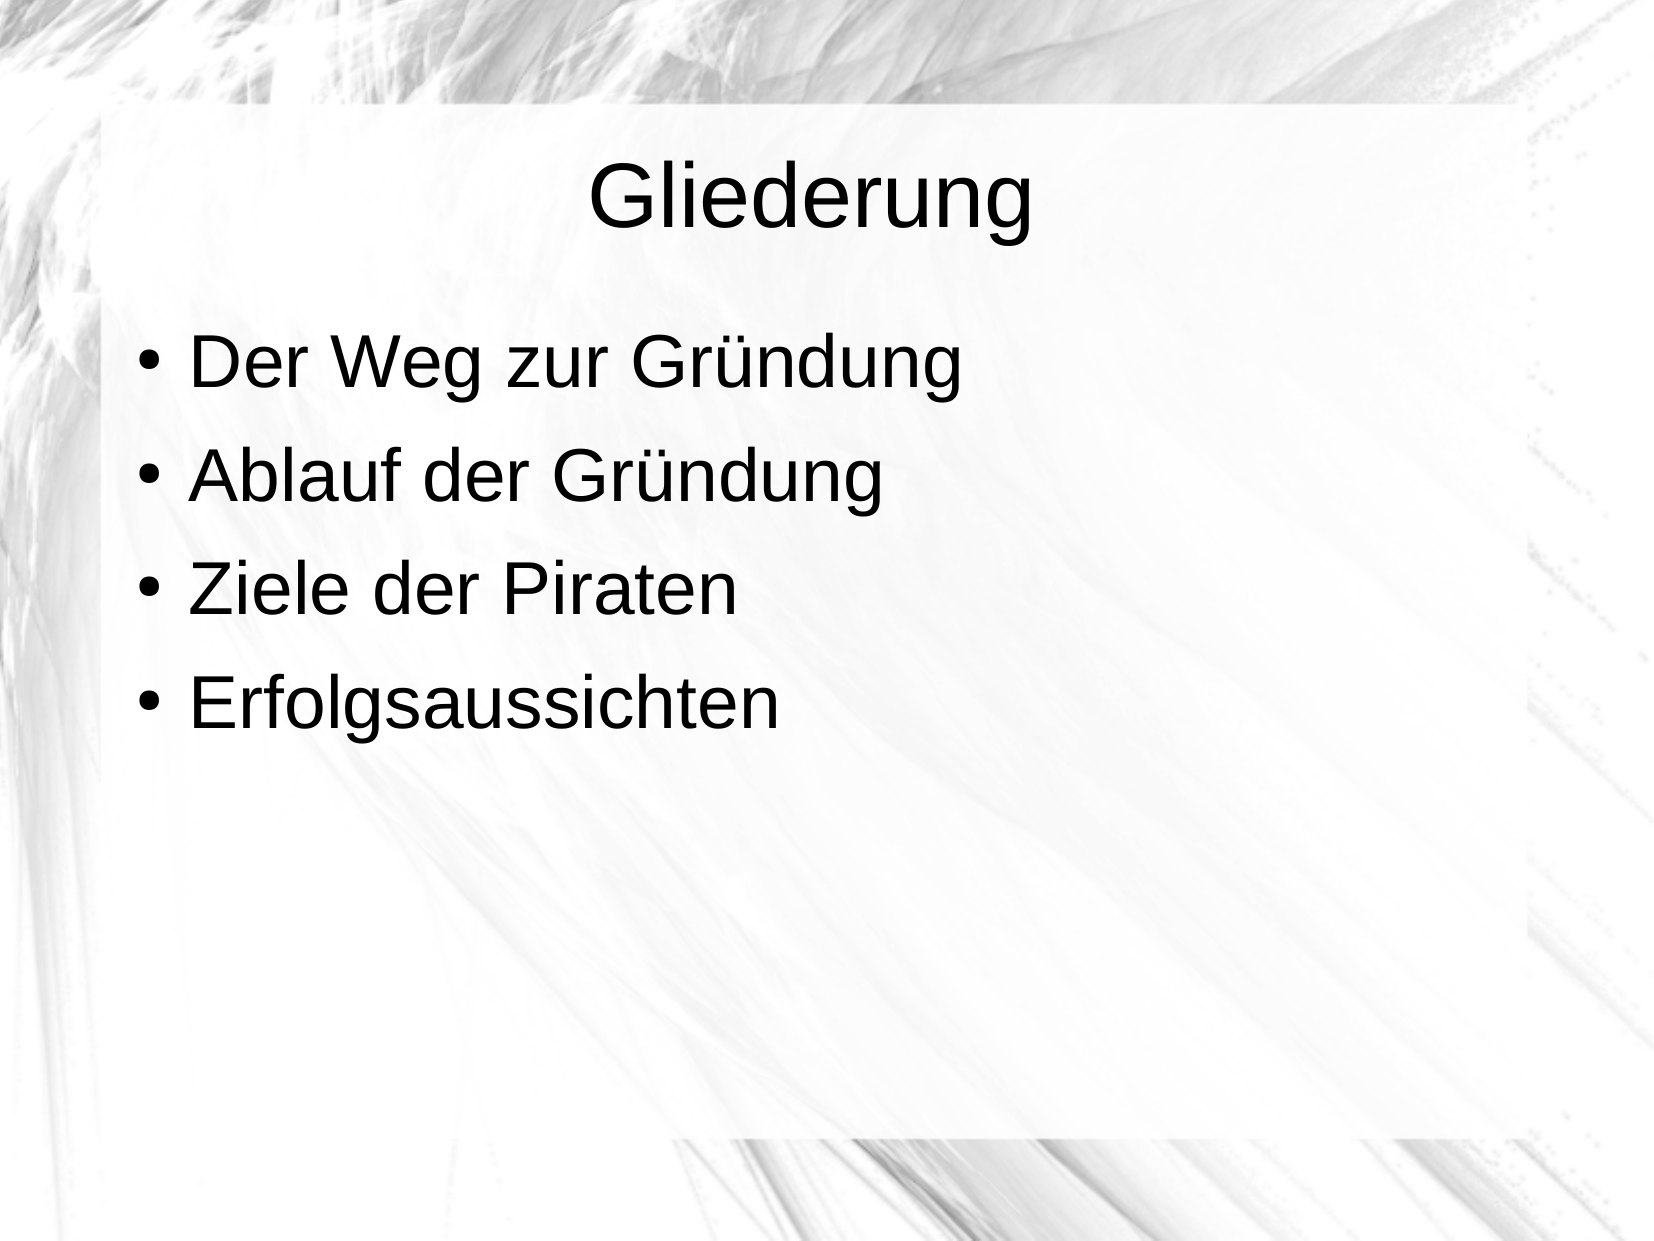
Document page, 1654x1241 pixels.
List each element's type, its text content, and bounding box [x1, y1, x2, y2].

list Der Weg zur Gründung Ablauf der Gründung Ziele der Piraten Erfolgsaussichten [118, 319, 1571, 1124]
picture [0, 0, 1654, 1241]
title Gliederung [118, 112, 1506, 281]
